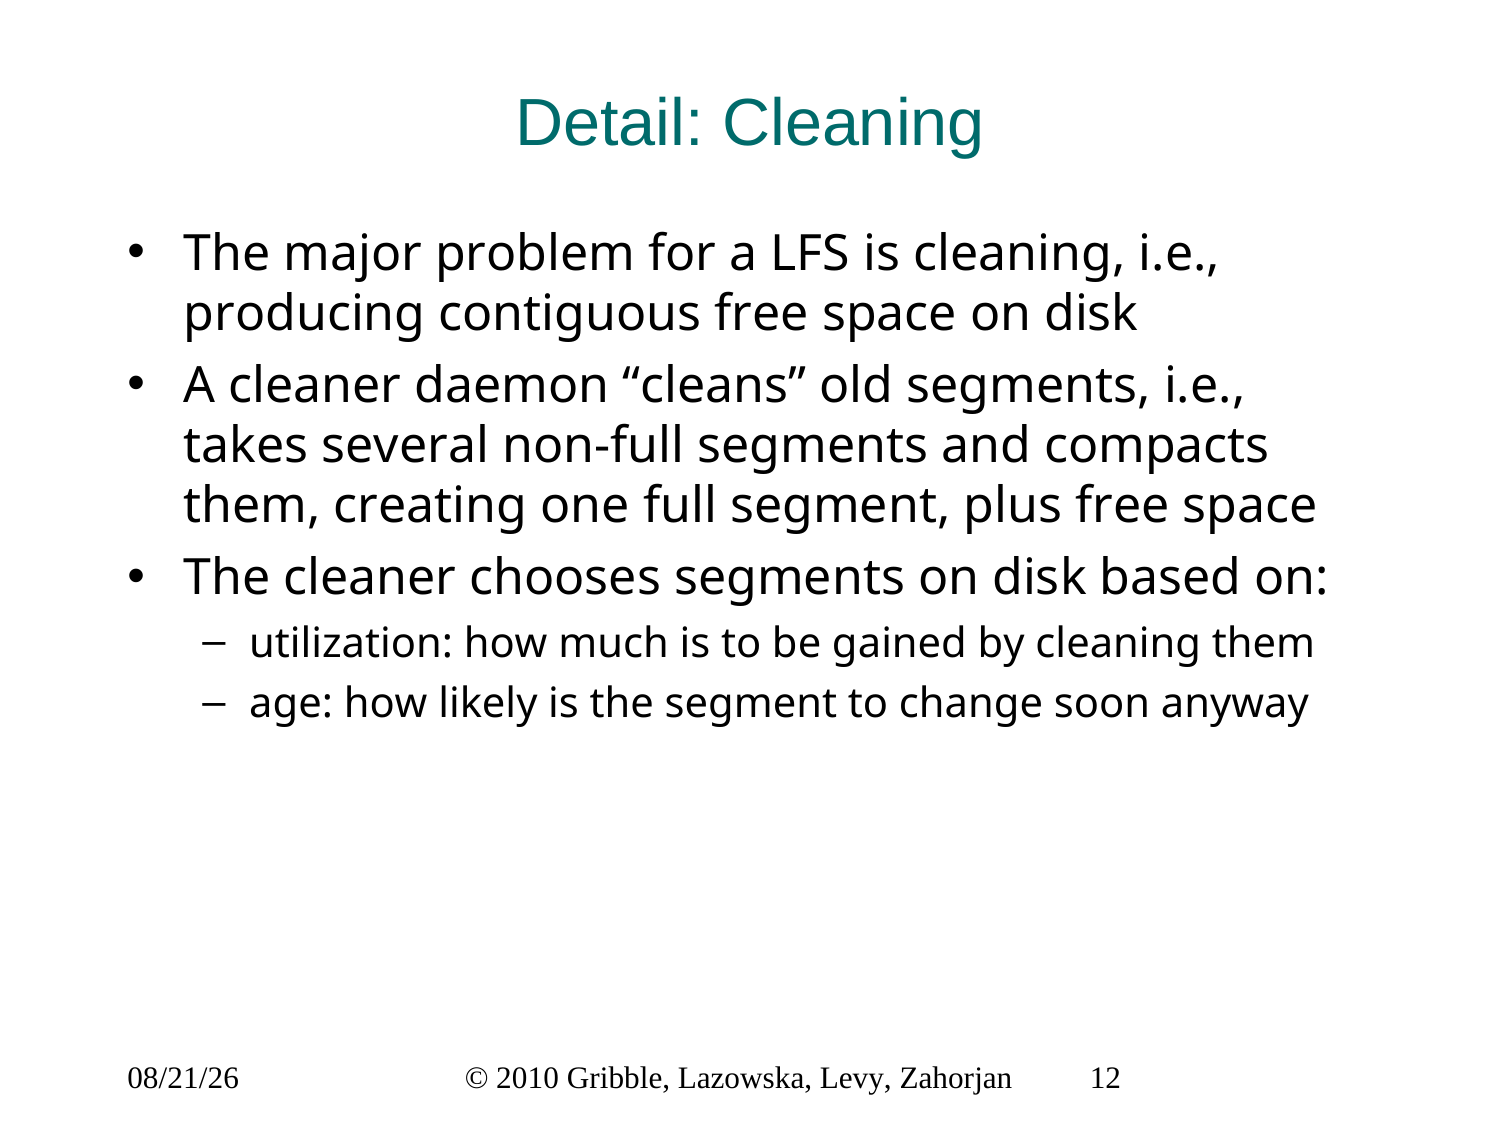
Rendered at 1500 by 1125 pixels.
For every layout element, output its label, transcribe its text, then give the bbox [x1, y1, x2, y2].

list The major problem for a LFS is cleaning, i.e., producing contiguous free space on disk A cleaner daemon “cleans” old segments, i.e., takes several non-full segments and compacts them, creating one full segment, plus free space The cleaner chooses segments on disk based on: utilization: how much is to be gained by cleaning them age: how likely is the segment to change soon anyway [112, 212, 1388, 1025]
title Detail: Cleaning [112, 62, 1388, 175]
